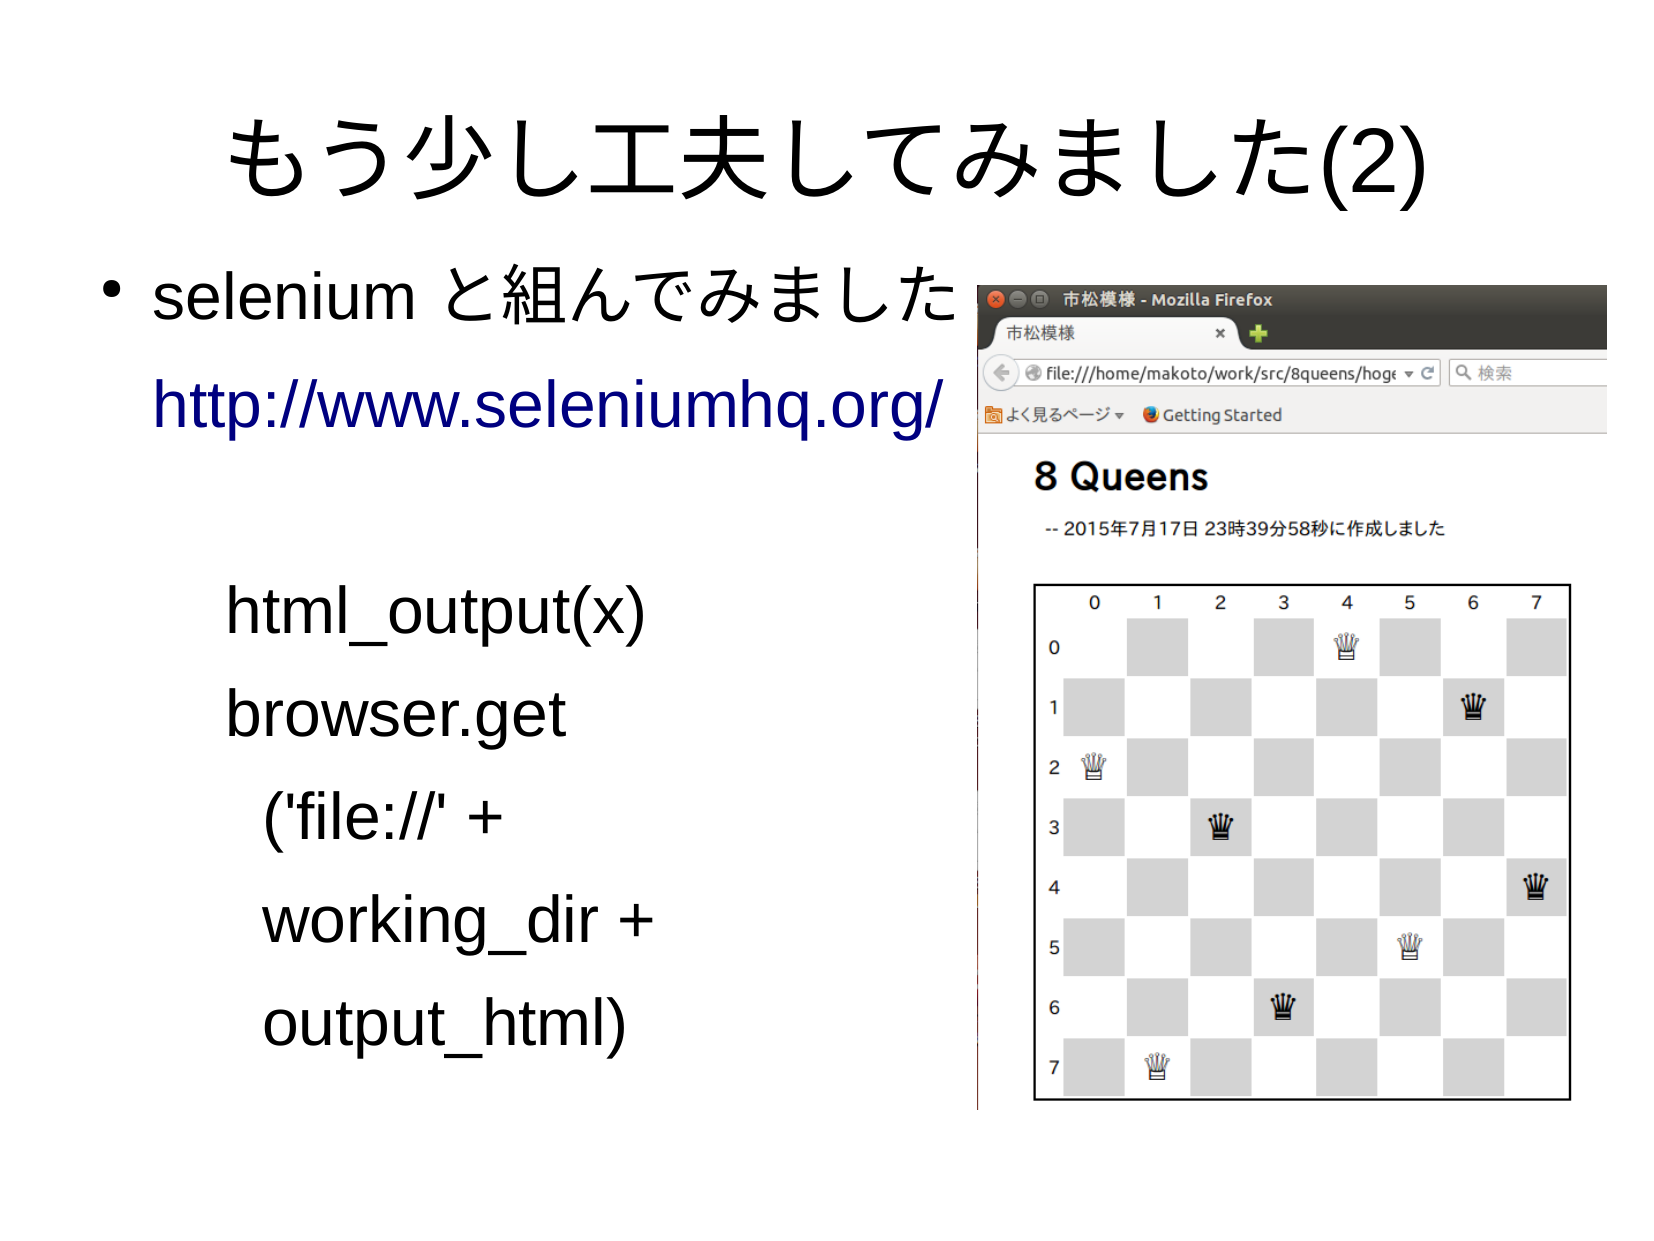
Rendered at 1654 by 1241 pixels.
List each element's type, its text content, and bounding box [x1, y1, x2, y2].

title もう少し工夫してみました(2) [82, 49, 1571, 257]
picture [977, 285, 1607, 1110]
list selenium と組んでみました http://www.seleniumhq.org/ html_output(x) browser.get ('file://' + working_dir + output_html) [82, 242, 981, 1170]
